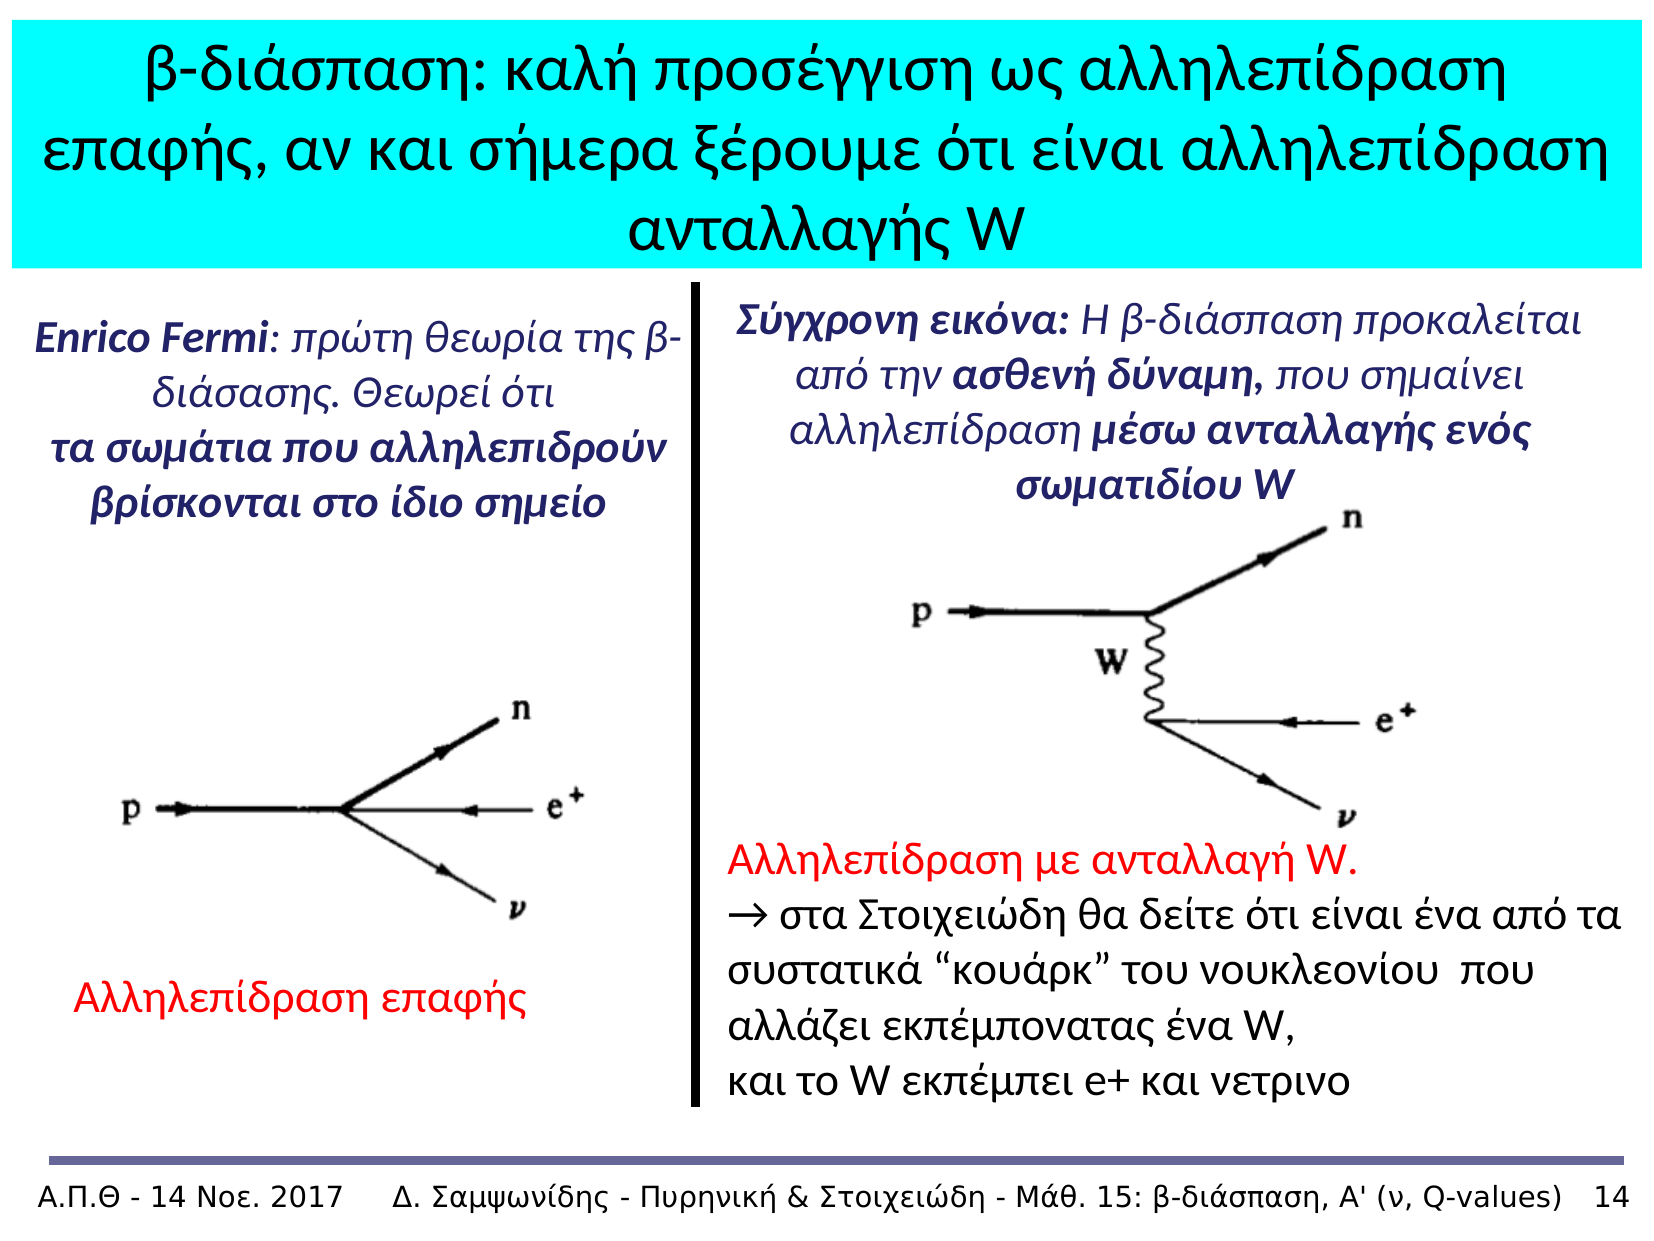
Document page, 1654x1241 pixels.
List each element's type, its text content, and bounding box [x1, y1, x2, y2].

picture [825, 517, 1458, 820]
text_box Σύγχρονη εικόνα: Η β-διάσπαση προκαλείται από την ασθενή δύναμη, που σημαίνει αλληλεπίδραση μέσω ανταλλαγής ενός σωματιδίου W [700, 281, 1630, 517]
text_box Enrico Fermi: πρώτη θεωρία της β-διάσασης. Θεωρεί ότι τα σωμάτια που αλληλεπιδρούν βρίσκονται στο ίδιο σημείο [8, 298, 691, 535]
text_box β-διάσπαση: καλή προσέγγιση ως αλληλεπίδραση επαφής, αν και σήμερα ξέρουμε ότι είναι αλληλεπίδραση ανταλλαγής W [11, 19, 1642, 269]
text_box Αλληλεπίδραση με ανταλλαγή W. → στα Στοιχειώδη θα δείτε ότι είναι ένα από τα συστατικά “κουάρκ” του νουκλεονίου που αλλάζει εκπέμπονατας ένα W, και το W εκπέμπει e+ και νετρινο [712, 820, 1654, 1113]
text_box Σύγχρονη εικόνα: Η β-διάσπαση προκαλείται από την ασθενή δύναμη, που σημαίνει αλληλεπίδραση μέσω ανταλλαγής ενός σωματιδίου W [688, 281, 699, 517]
picture [45, 658, 601, 938]
text_box Αλληλεπίδραση επαφής [58, 958, 666, 1030]
